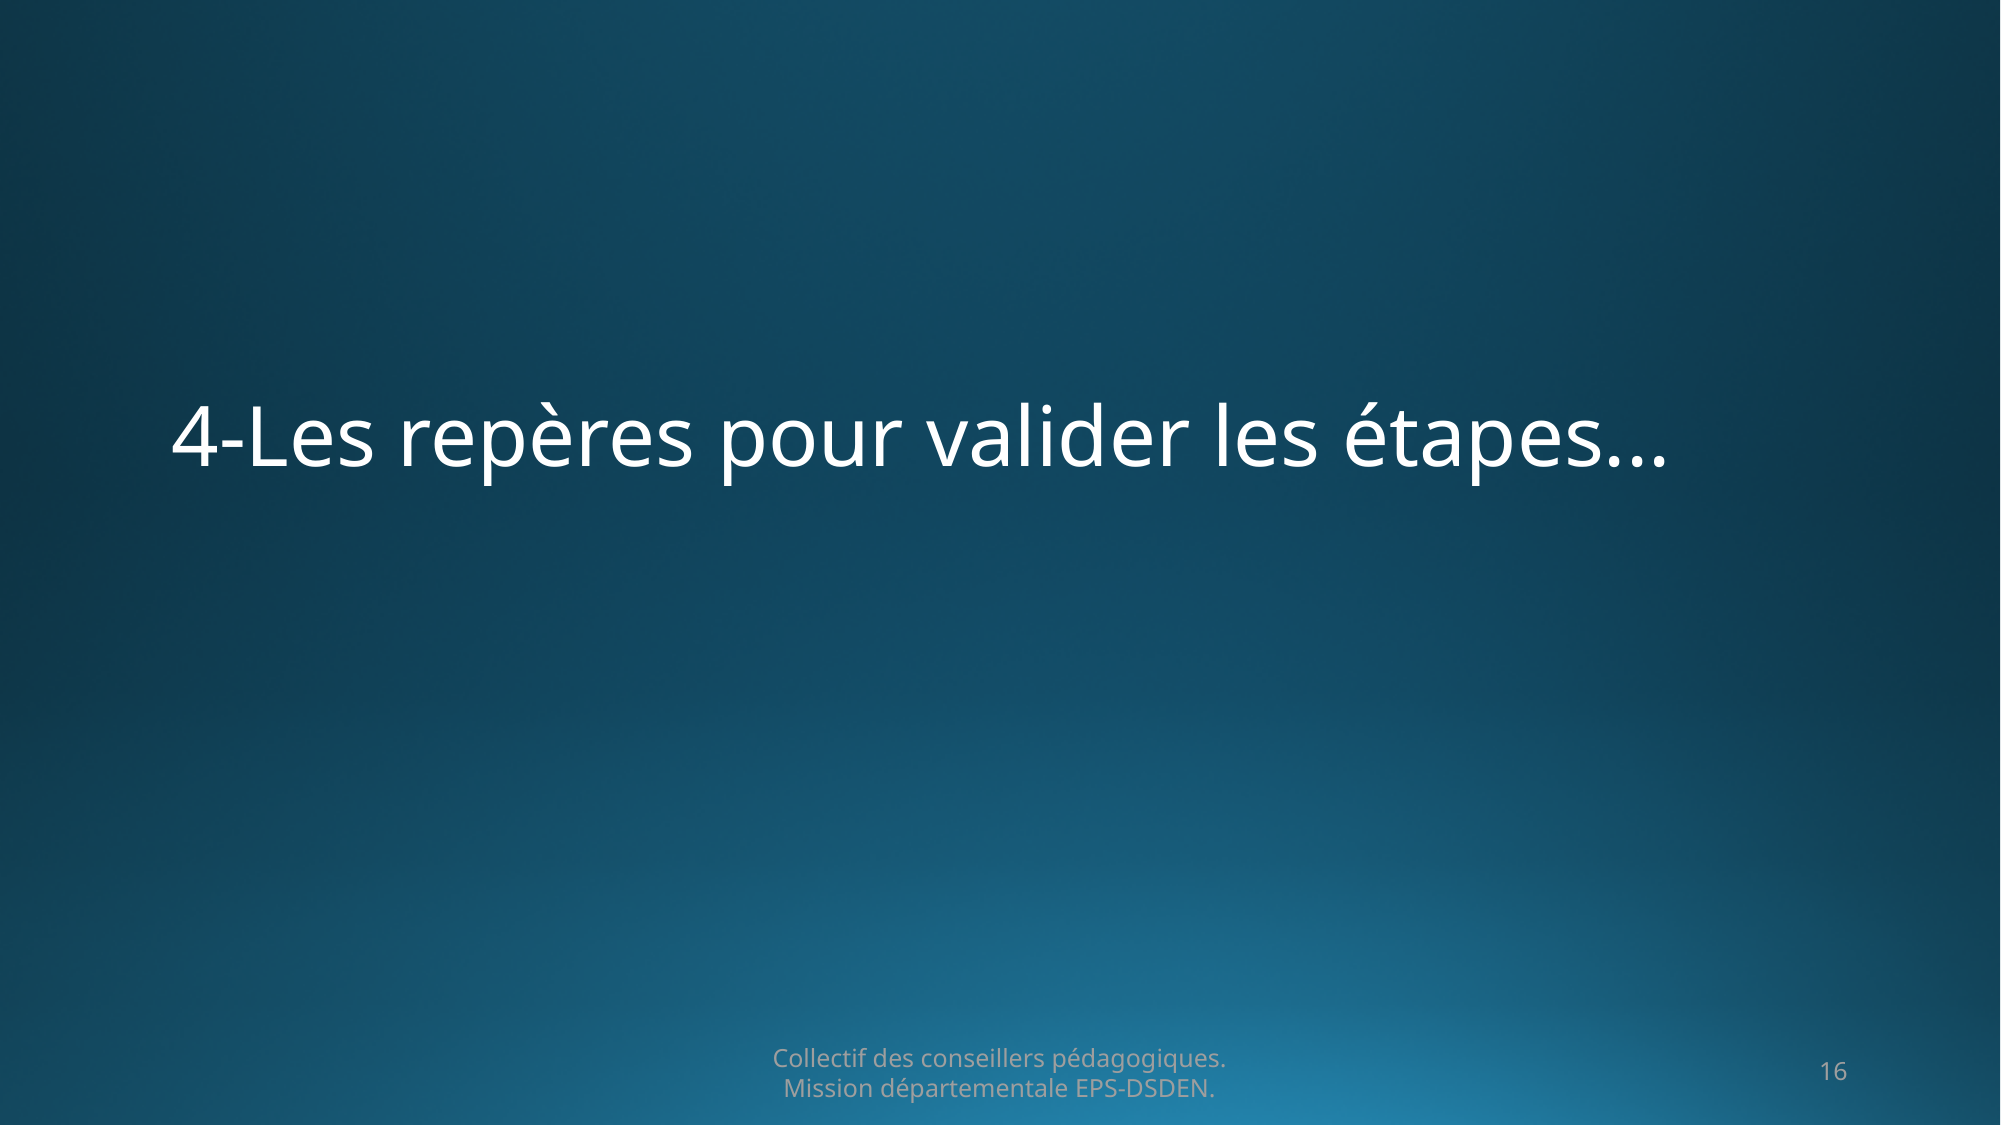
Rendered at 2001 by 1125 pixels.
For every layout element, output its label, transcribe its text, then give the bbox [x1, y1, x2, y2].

text_box 4-Les repères pour valider les étapes... [156, 375, 1523, 491]
picture [0, 0, 2001, 1125]
text_box <numéro> [1412, 1042, 1863, 1103]
text_box Collectif des conseillers pédagogiques. Mission départementale EPS-DSDEN. [662, 1042, 1338, 1103]
